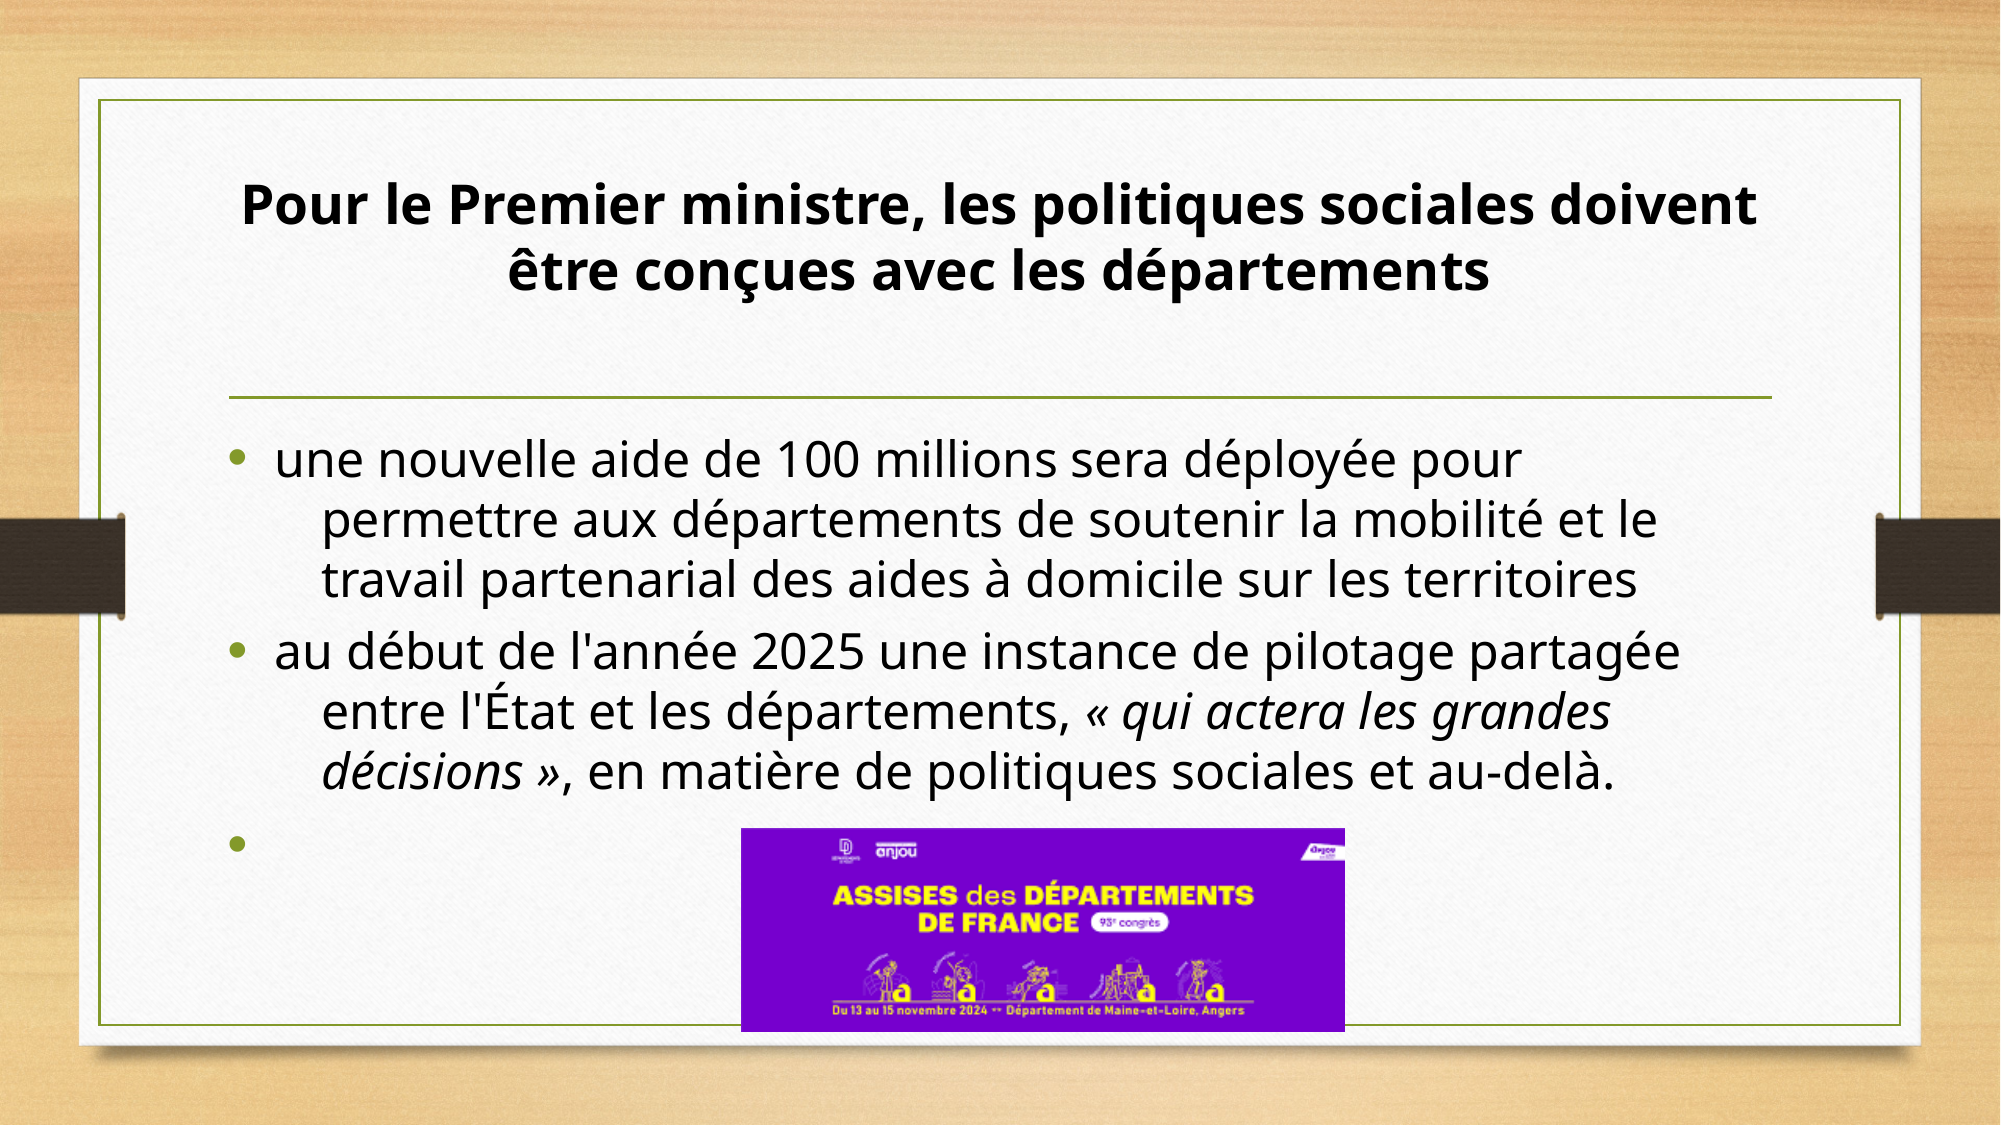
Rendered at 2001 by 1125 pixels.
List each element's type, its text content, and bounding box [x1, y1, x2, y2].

list une nouvelle aide de 100 millions sera déployée pour permettre aux départements de soutenir la mobilité et le travail partenarial des aides à domicile sur les territoires au début de l'année 2025 une instance de pilotage partagée entre l'État et les départements, « qui actera les grandes décisions », en matière de politiques sociales et au-delà. [212, 419, 1788, 964]
title Pour le Premier ministre, les politiques sociales doivent être conçues avec les départements [212, 161, 1788, 376]
picture [741, 828, 1345, 1032]
